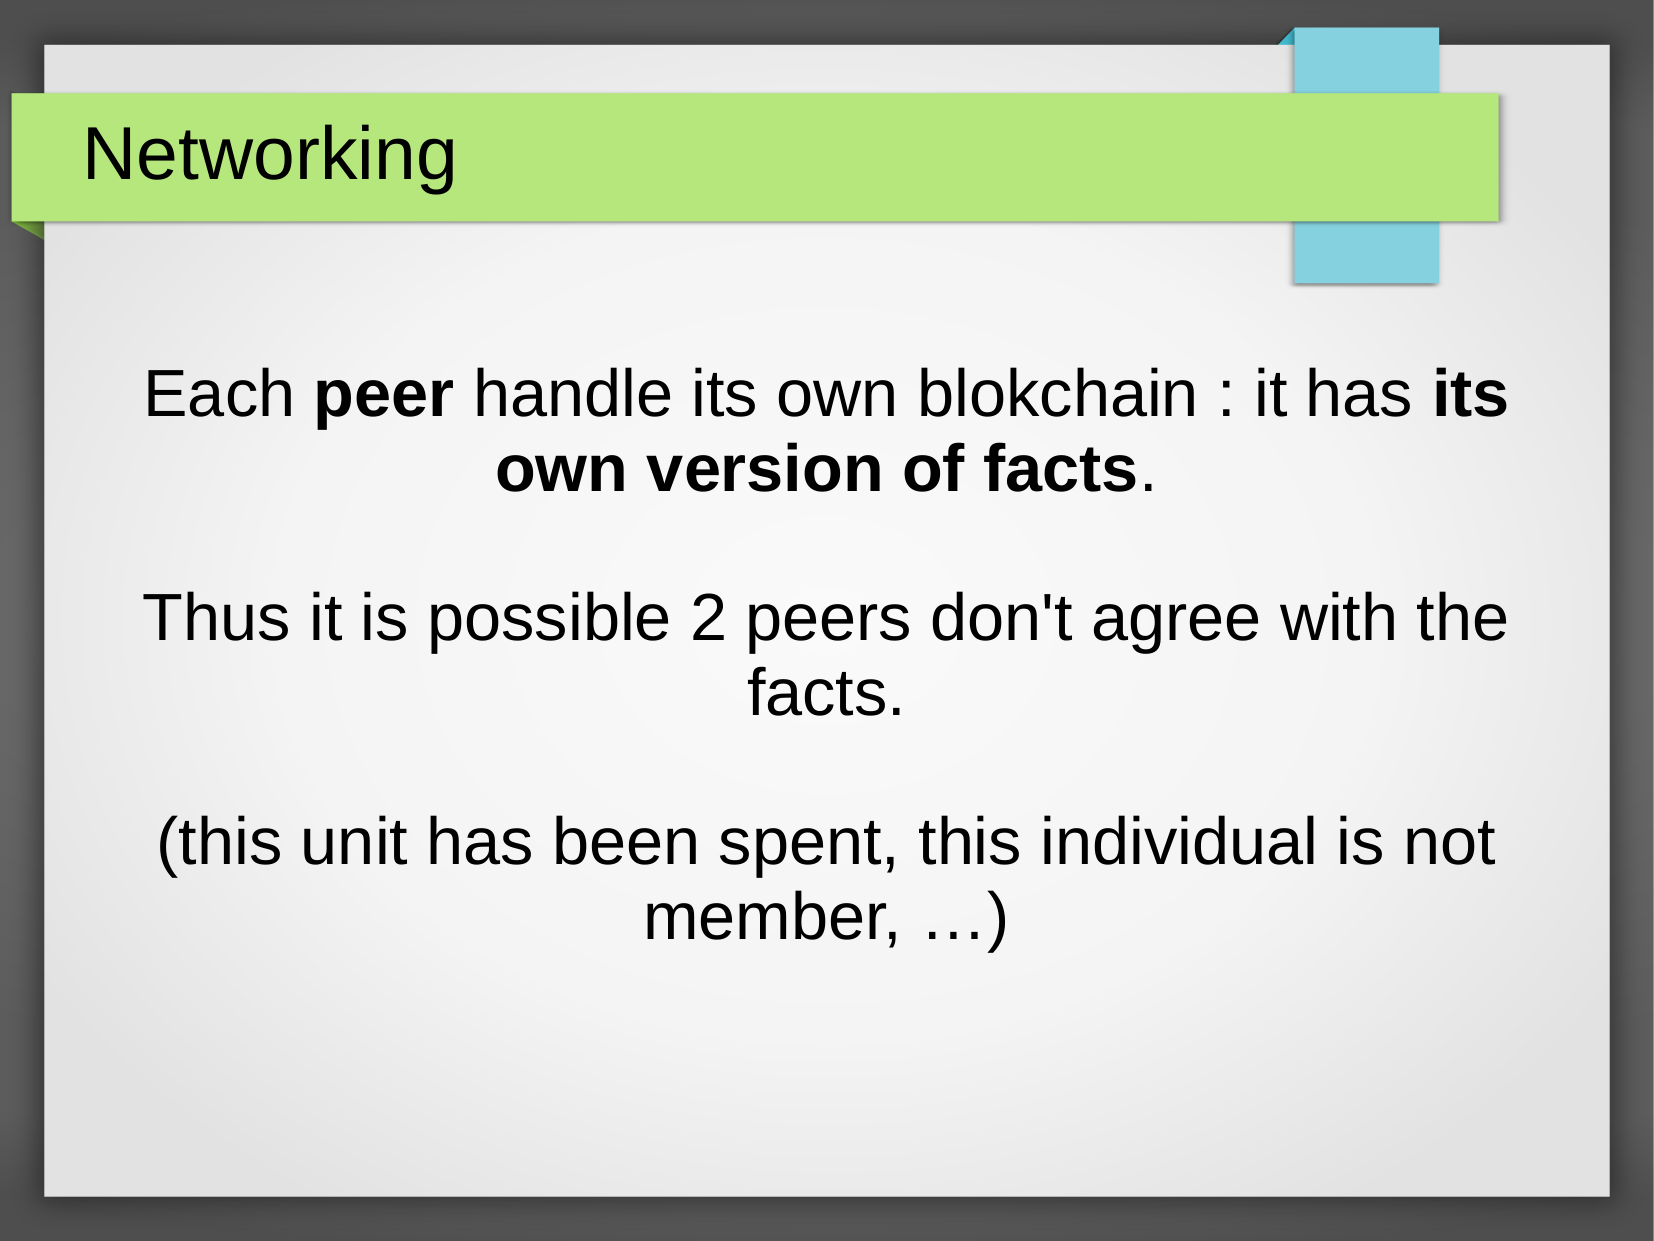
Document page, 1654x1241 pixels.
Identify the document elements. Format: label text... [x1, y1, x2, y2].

title Networking [82, 94, 1264, 213]
picture [0, 0, 1654, 1241]
subtitle Each peer handle its own blokchain : it has its own version of facts. Thus it is possible 2 peers don't agree with the facts. (this unit has been spent, this individual is not member, …) [82, 295, 1571, 1015]
